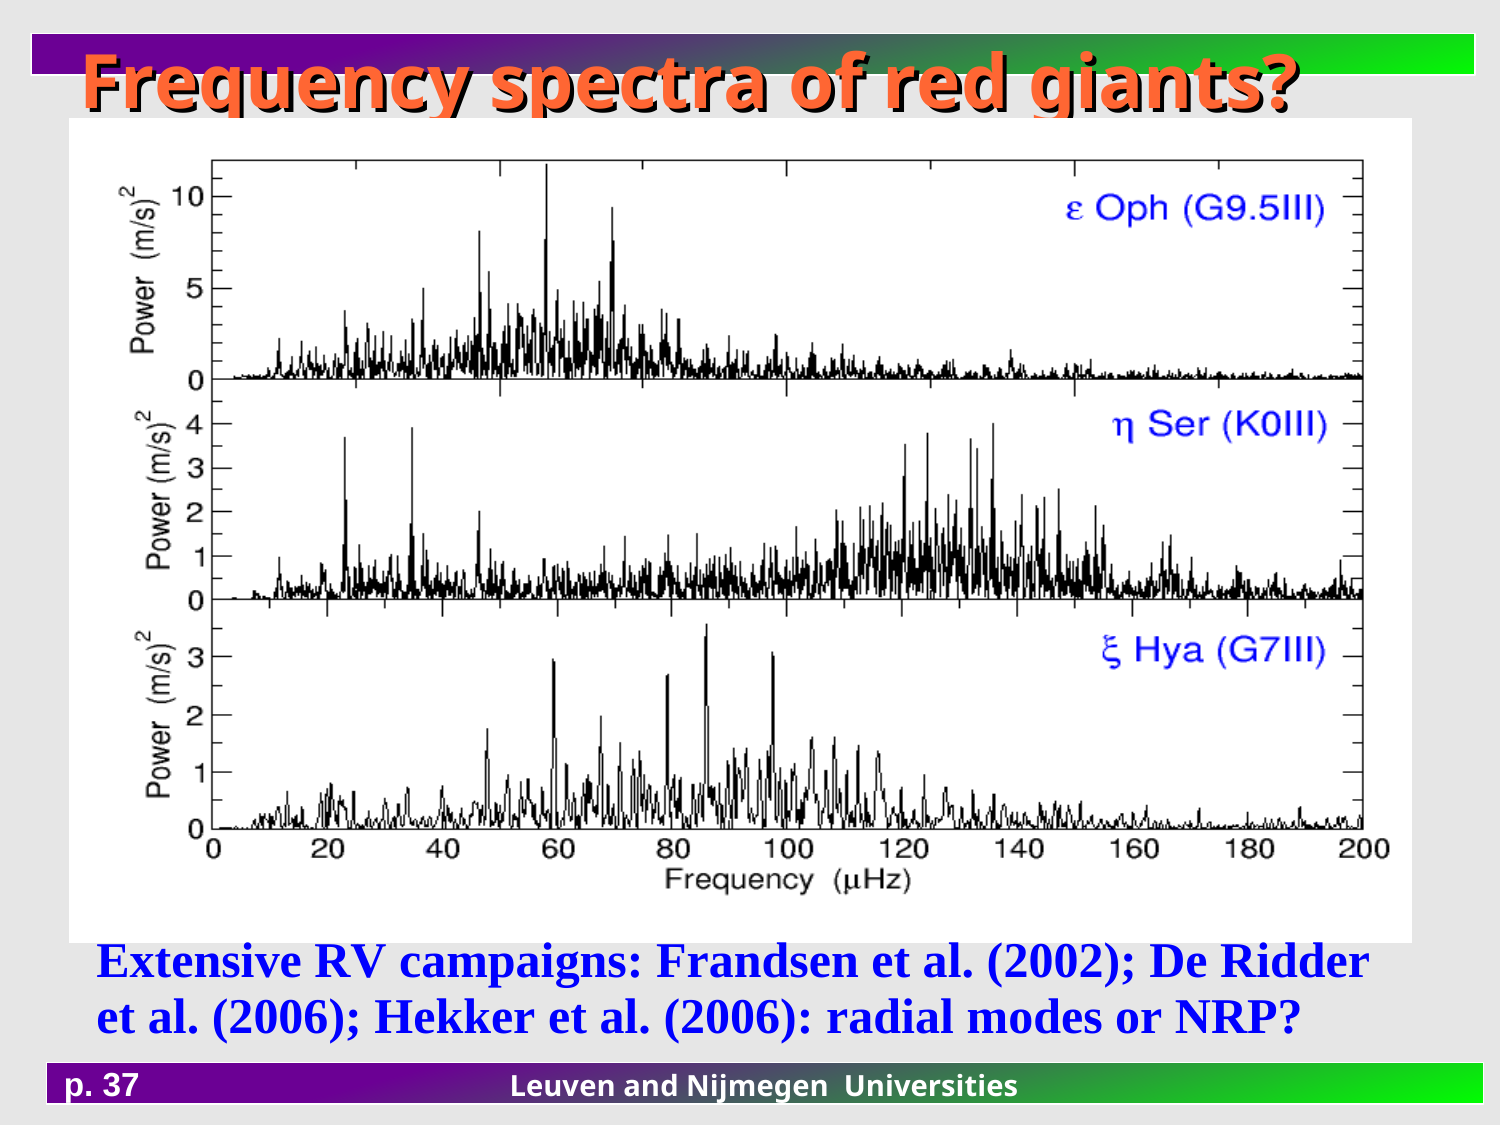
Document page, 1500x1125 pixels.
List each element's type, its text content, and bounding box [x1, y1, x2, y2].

title Frequency spectra of red giants? [64, 0, 1500, 190]
picture [69, 118, 1412, 943]
text_box Extensive RV campaigns: Frandsen et al. (2002); De Ridder et al. (2006); Hekker et al. (2006): radial modes or NRP? [96, 933, 1474, 1045]
